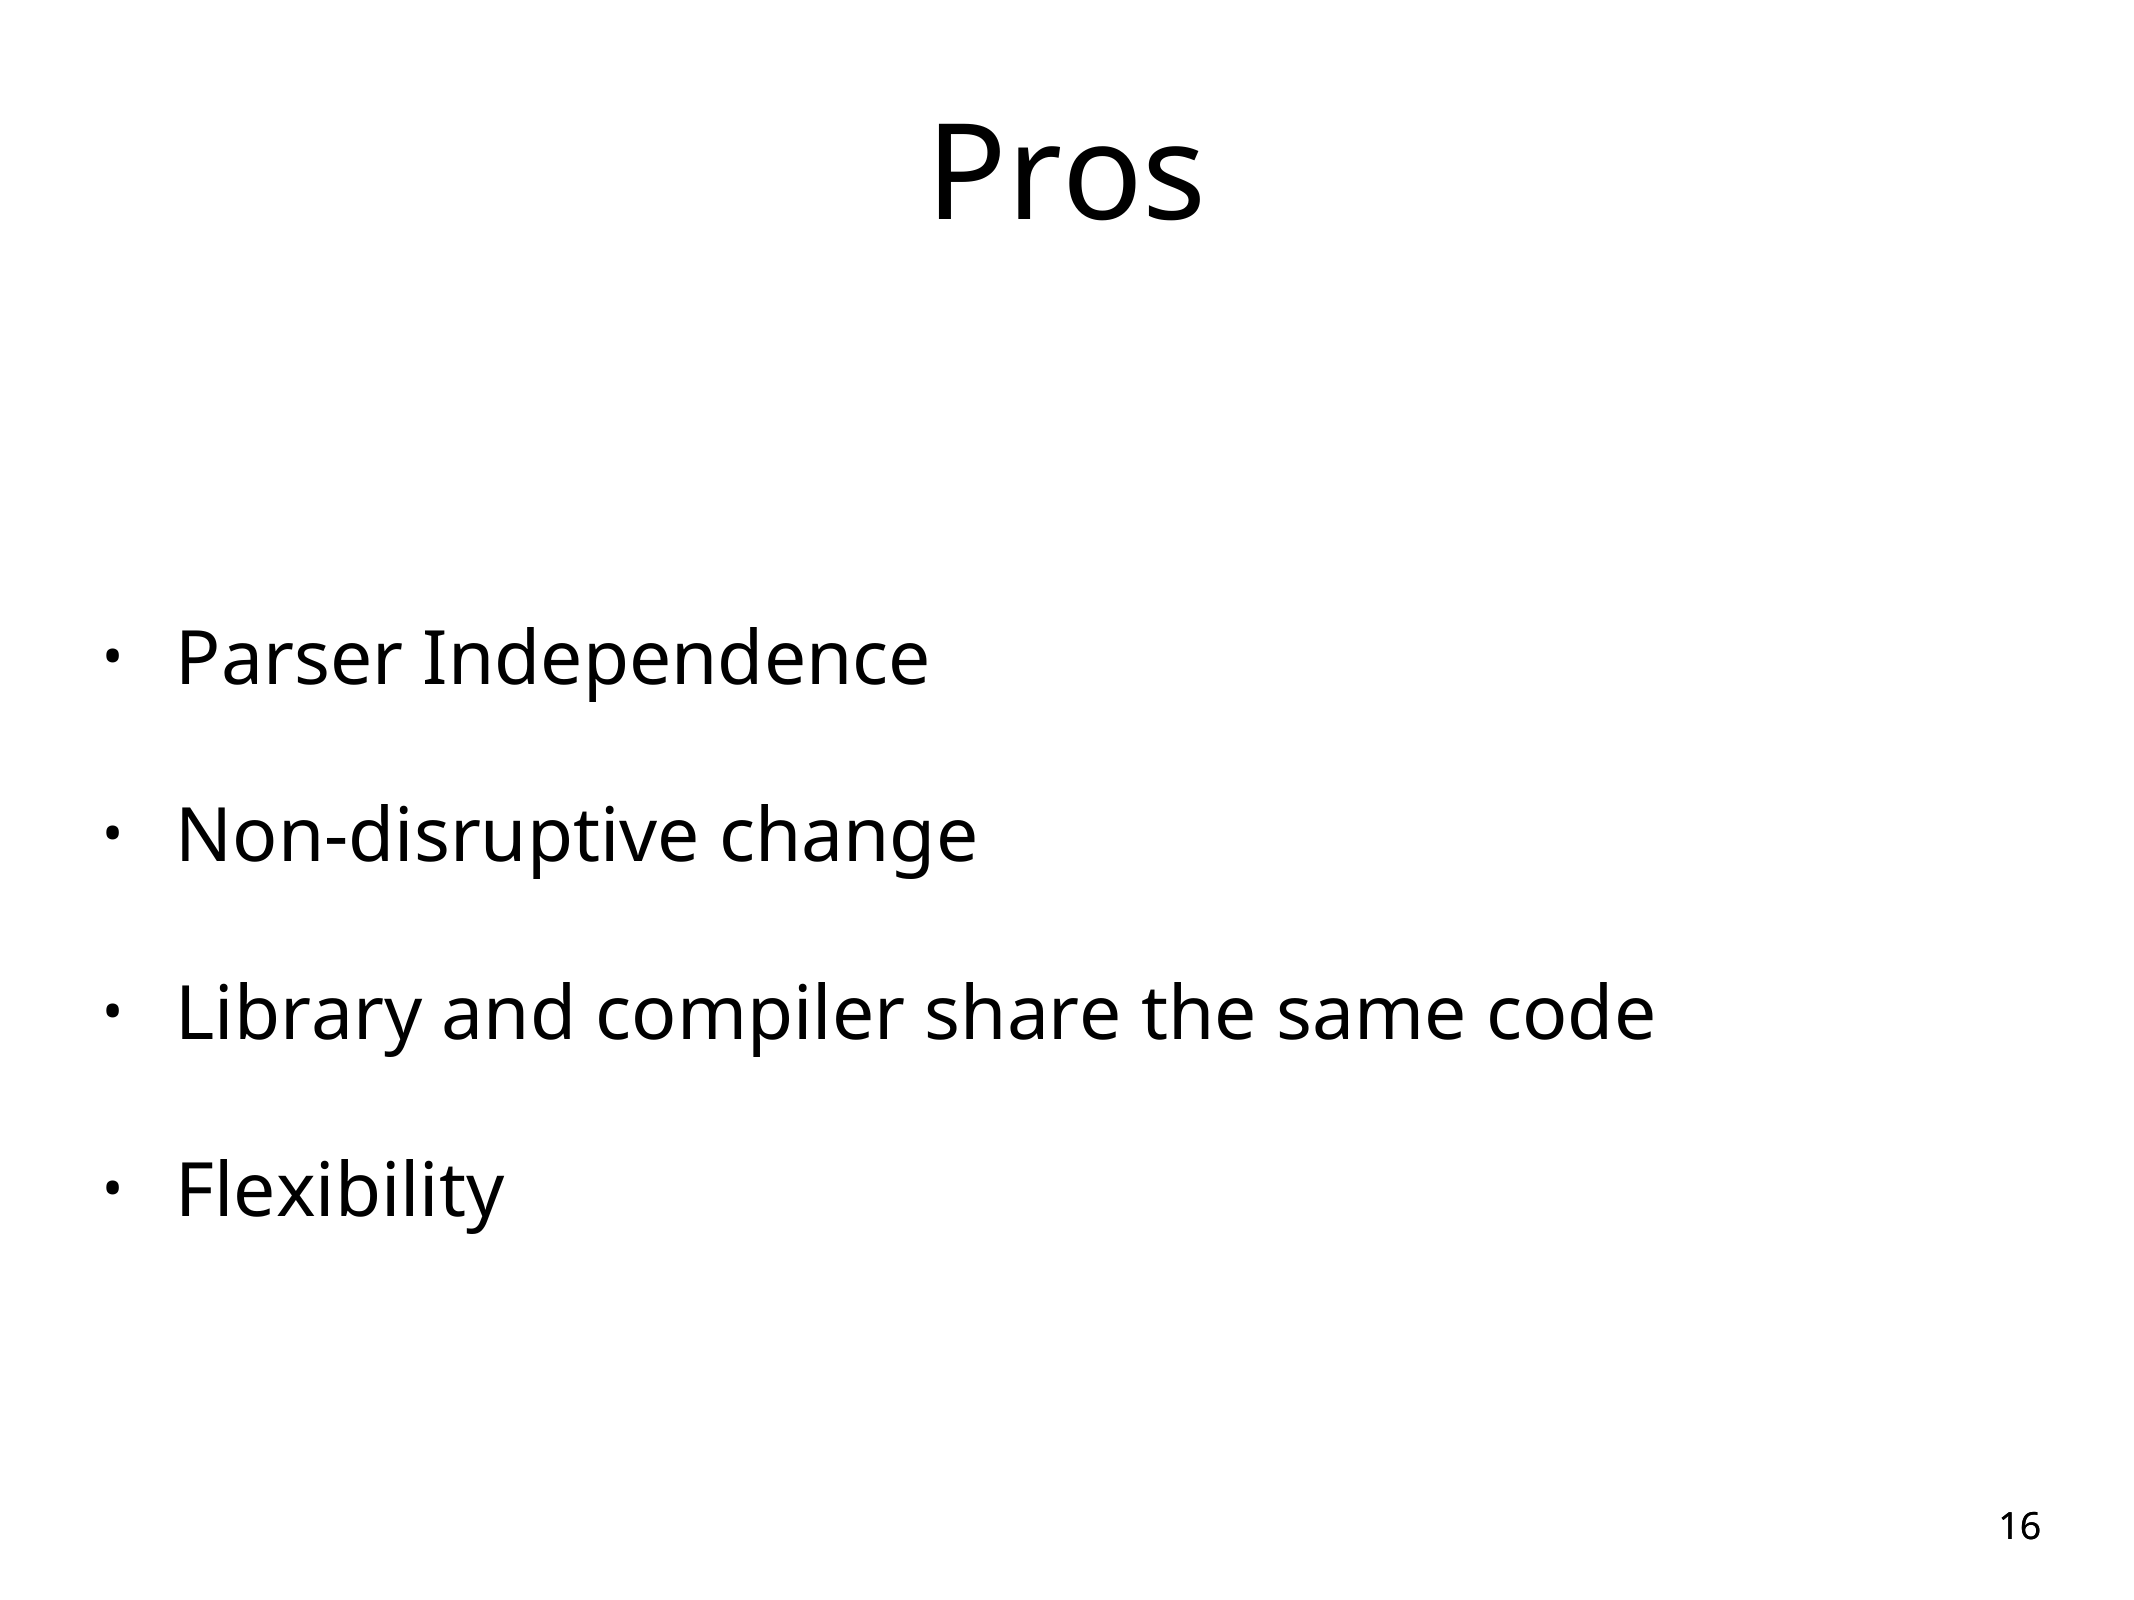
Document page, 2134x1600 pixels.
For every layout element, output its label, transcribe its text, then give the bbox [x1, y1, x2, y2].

text_box <number> [1985, 1493, 2055, 1557]
title Pros [156, 72, 1978, 261]
list Parser Independence Non-disruptive change Library and compiler share the same code Flexibility [94, 332, 2039, 1509]
